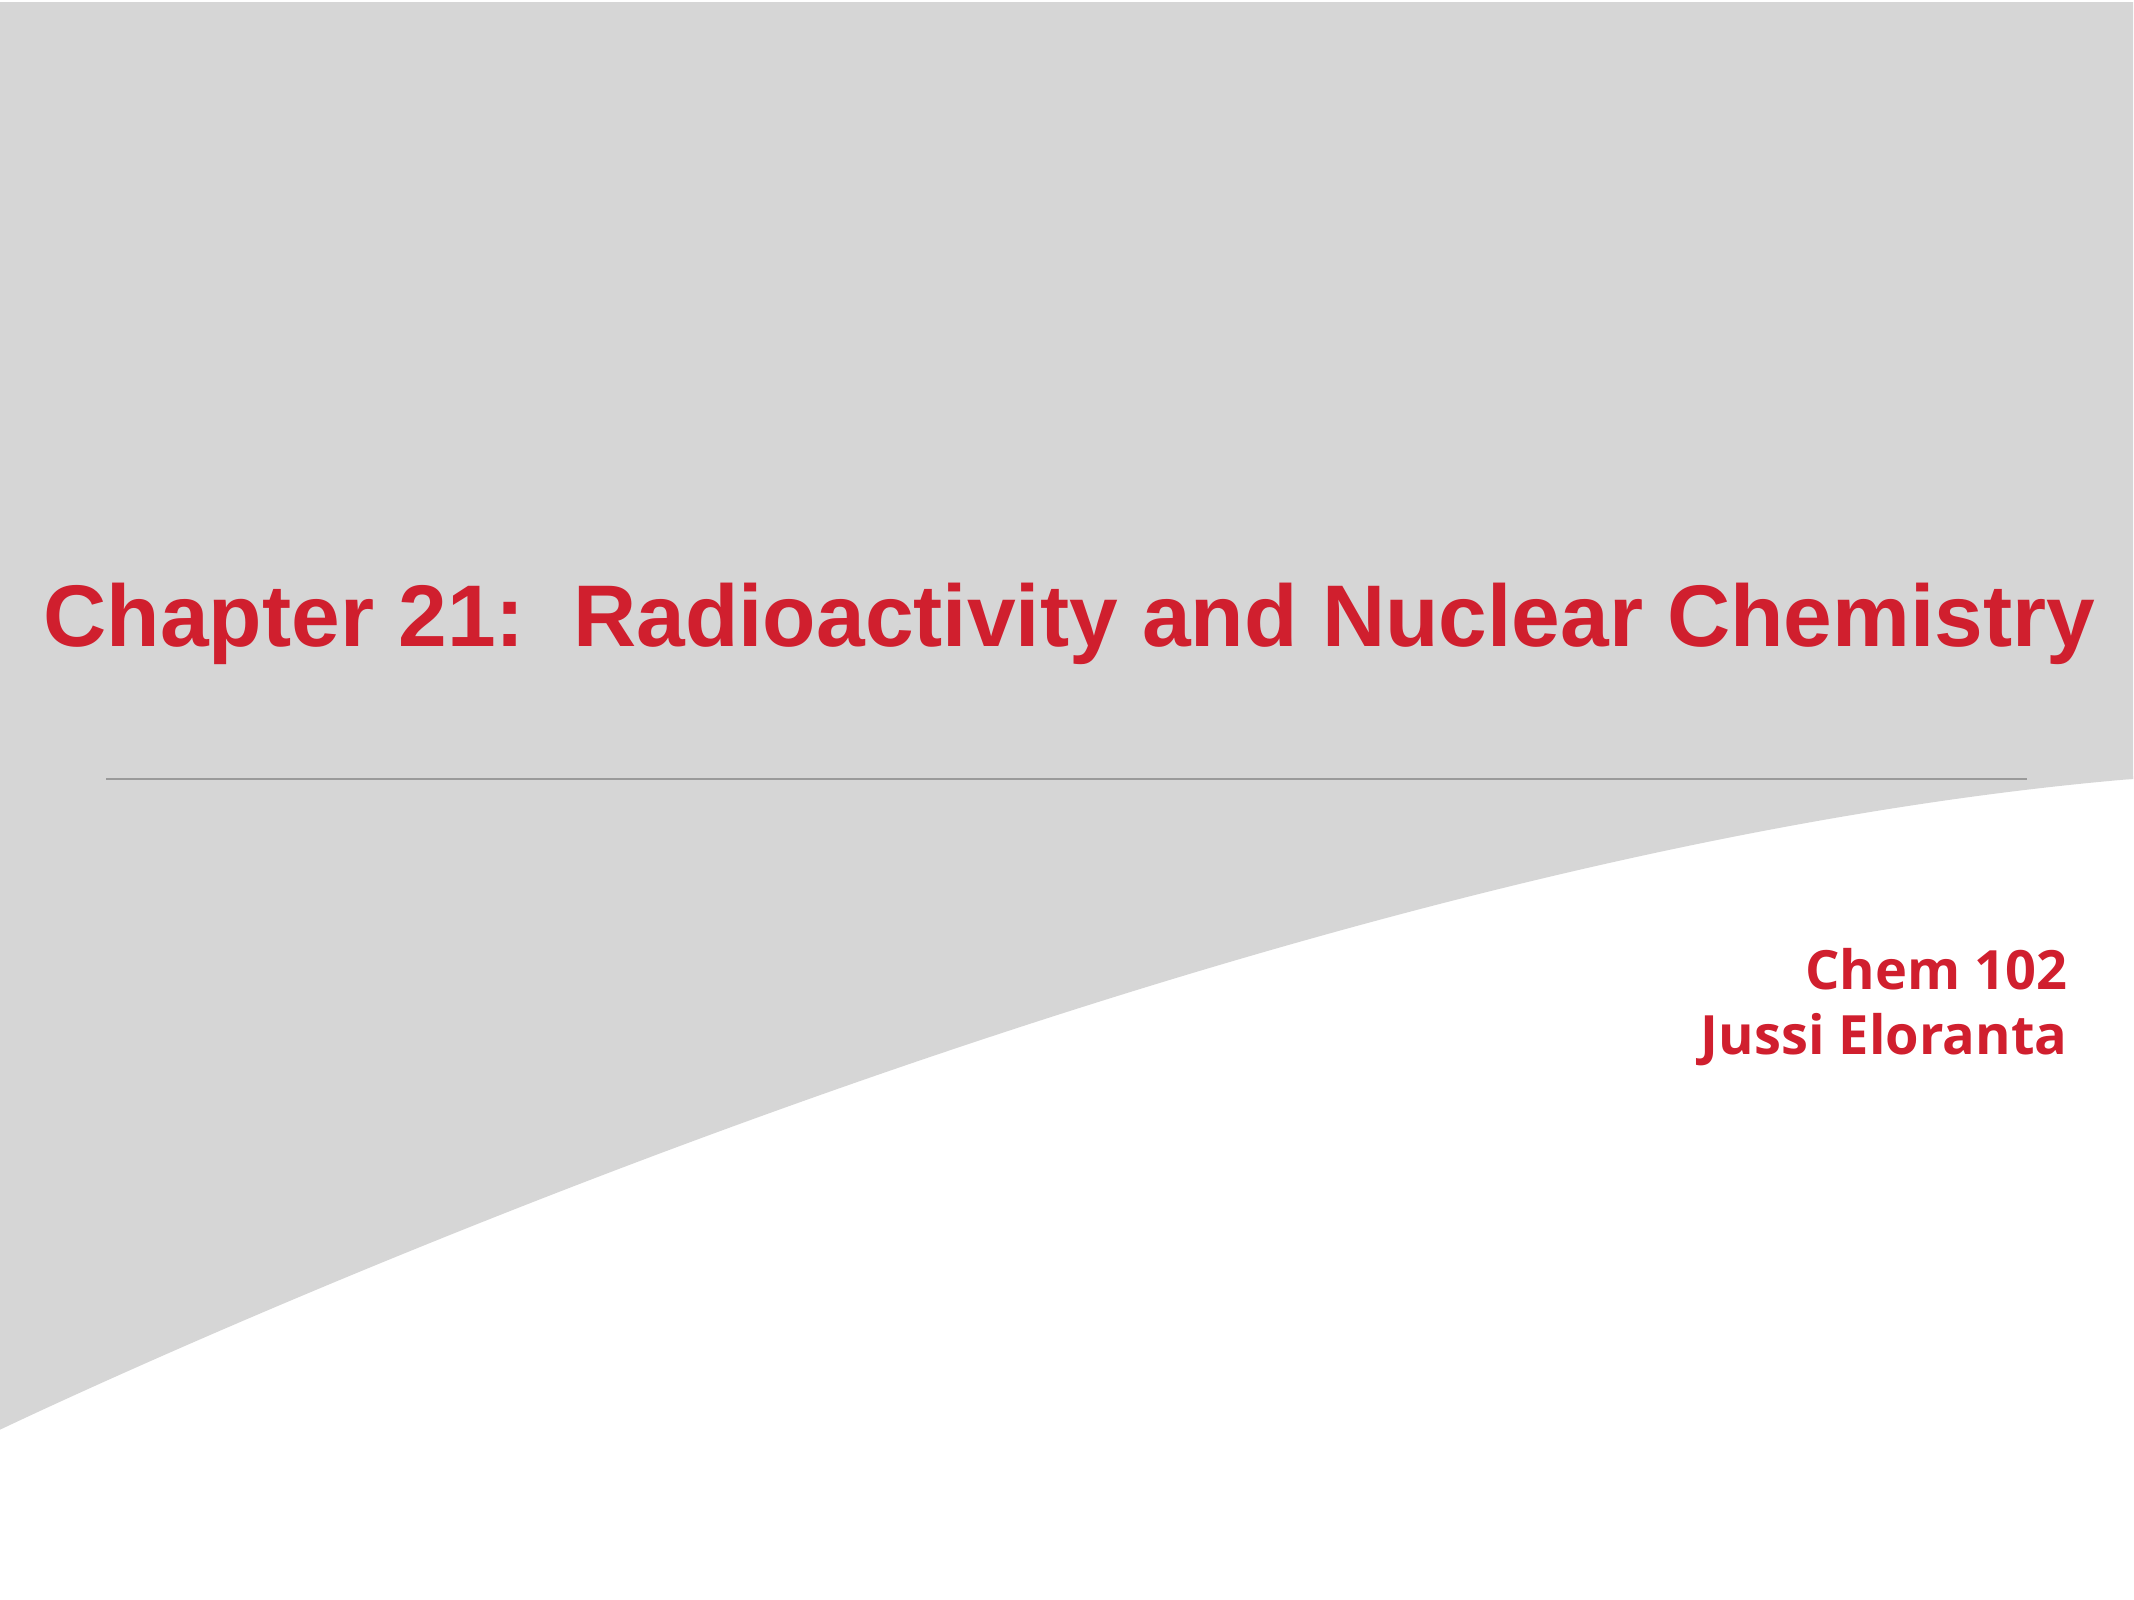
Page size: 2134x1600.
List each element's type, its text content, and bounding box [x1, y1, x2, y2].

text_box Chem 102 Jussi Eloranta [1609, 927, 2077, 1089]
title Chapter 21: Radioactivity and Nuclear Chemistry [35, 540, 2134, 673]
